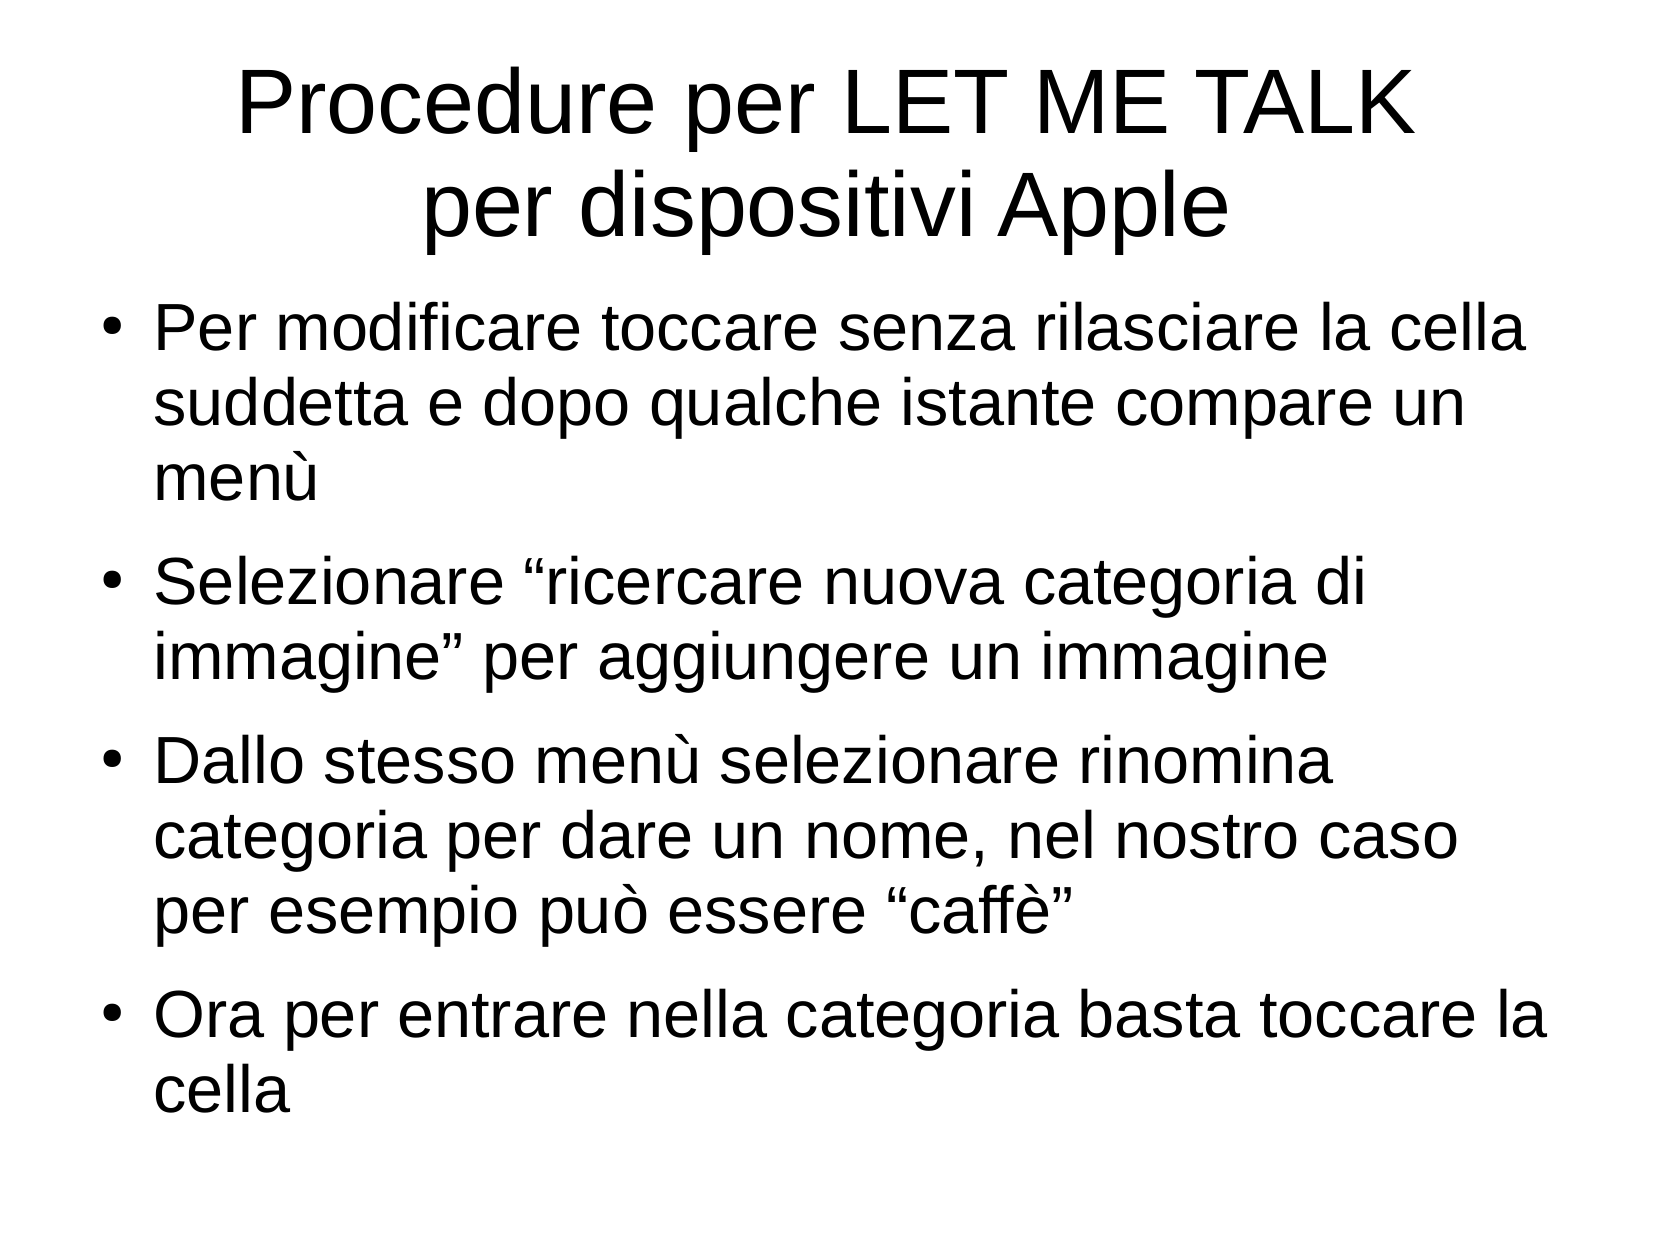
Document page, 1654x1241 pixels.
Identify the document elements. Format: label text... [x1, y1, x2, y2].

title Procedure per LET ME TALK per dispositivi Apple [82, 50, 1571, 256]
list Per modificare toccare senza rilasciare la cella suddetta e dopo qualche istante compare un menù Selezionare “ricercare nuova categoria di immagine” per aggiungere un immagine Dallo stesso menù selezionare rinomina categoria per dare un nome, nel nostro caso per esempio può essere “caffè” Ora per entrare nella categoria basta toccare la cella [82, 290, 1571, 1122]
